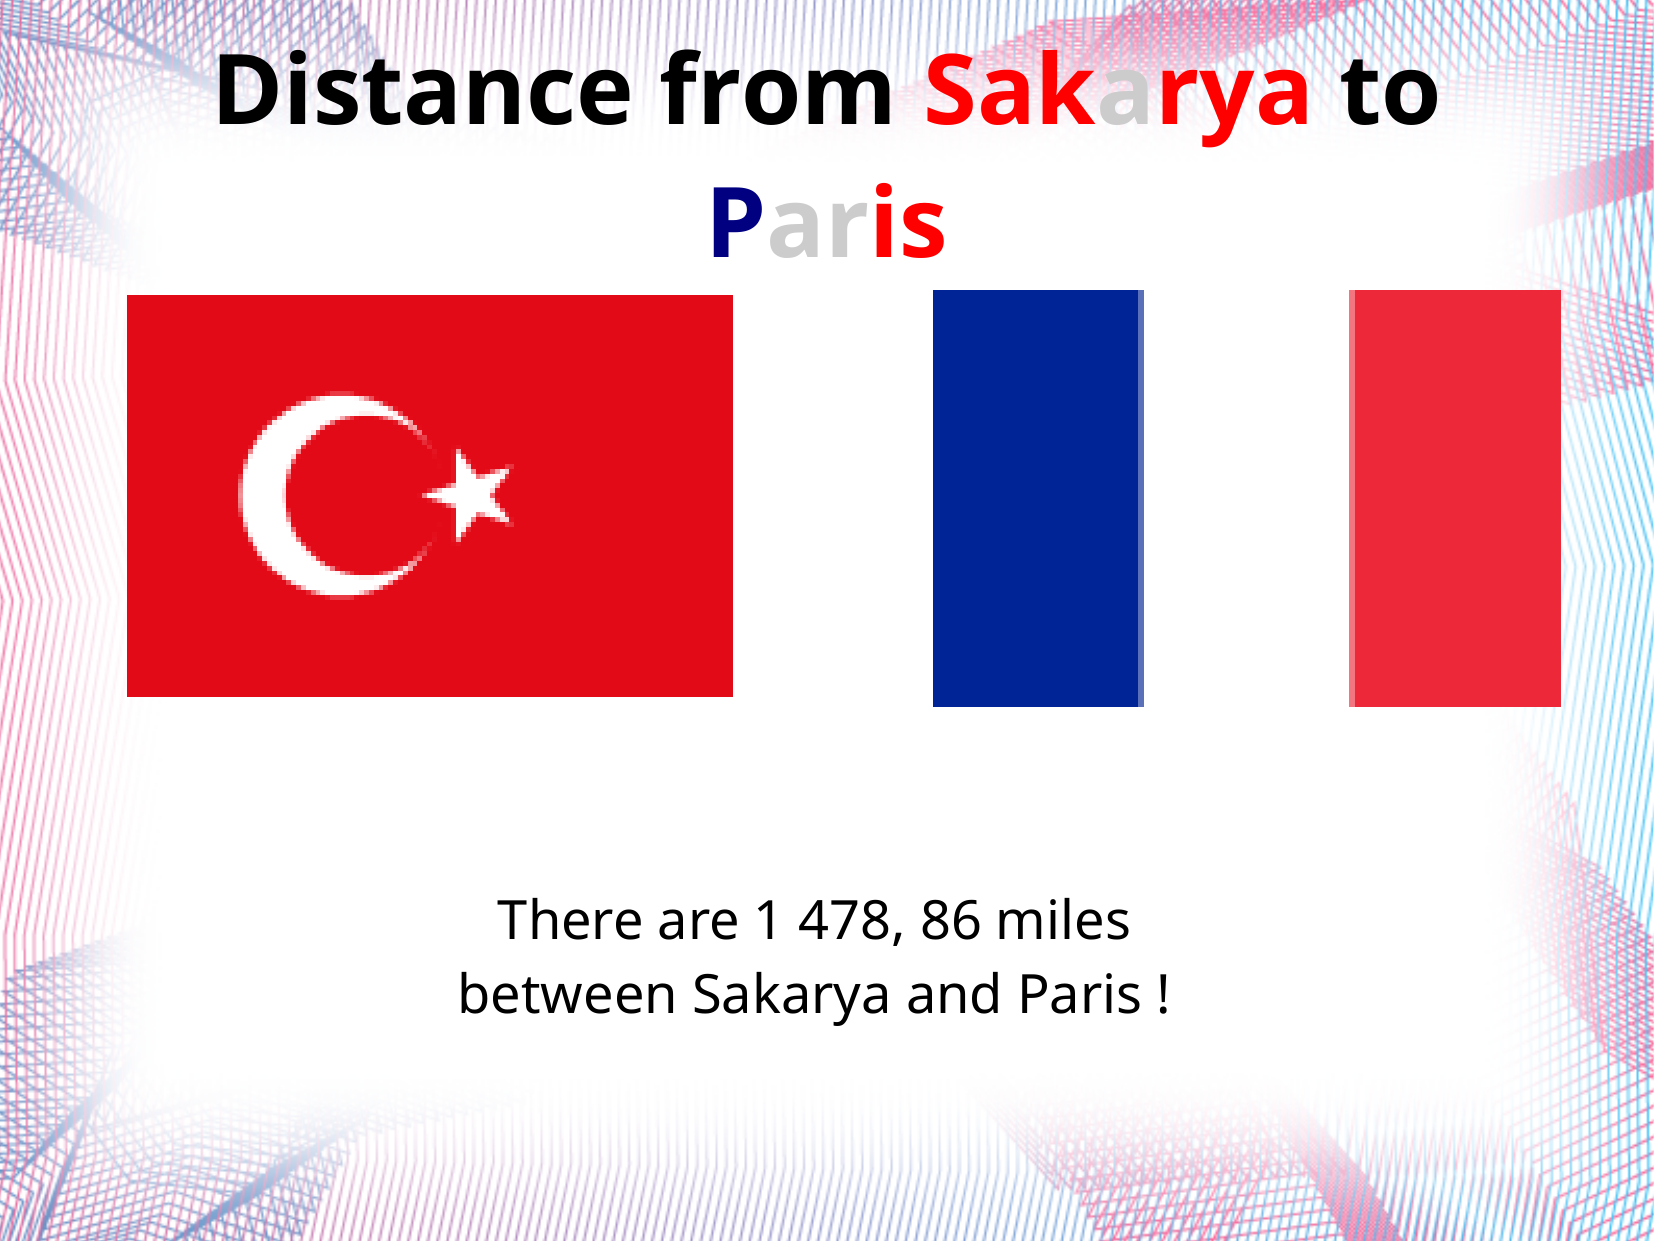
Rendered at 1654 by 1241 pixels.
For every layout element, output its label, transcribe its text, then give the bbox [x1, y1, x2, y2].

picture [0, 0, 1654, 1241]
text_box There are 1 478, 86 miles between Sakarya and Paris ! [389, 874, 1241, 1020]
title Distance from Sakarya to Paris [82, 49, 1571, 257]
